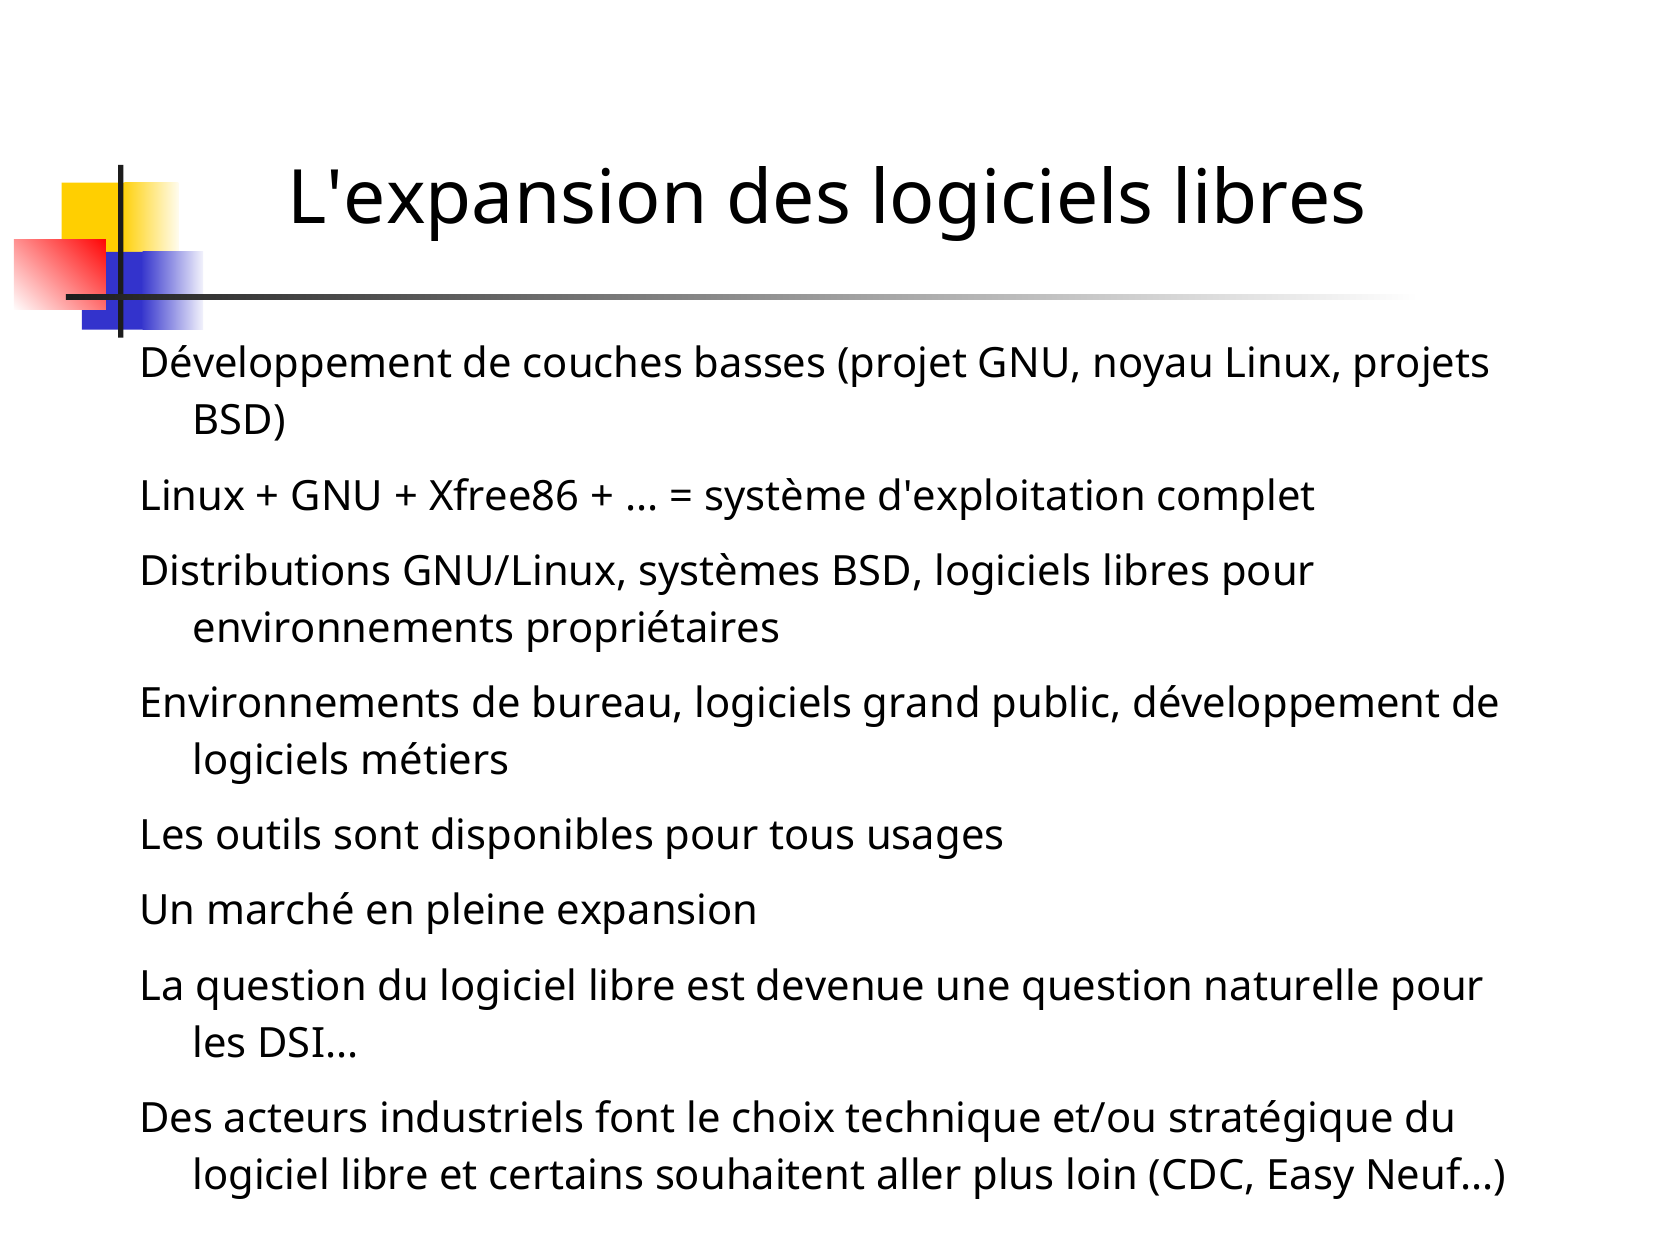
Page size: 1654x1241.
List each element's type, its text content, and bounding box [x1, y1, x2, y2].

list Développement de couches basses (projet GNU, noyau Linux, projets BSD) Linux + GNU + Xfree86 + ... = système d'exploitation complet Distributions GNU/Linux, systèmes BSD, logiciels libres pour environnements propriétaires Environnements de bureau, logiciels grand public, développement de logiciels métiers Les outils sont disponibles pour tous usages Un marché en pleine expansion La question du logiciel libre est devenue une question naturelle pour les DSI... Des acteurs industriels font le choix technique et/ou stratégique du logiciel libre et certains souhaitent aller plus loin (CDC, Easy Neuf...) [121, 333, 1534, 1172]
title L'expansion des logiciels libres [121, 83, 1534, 307]
